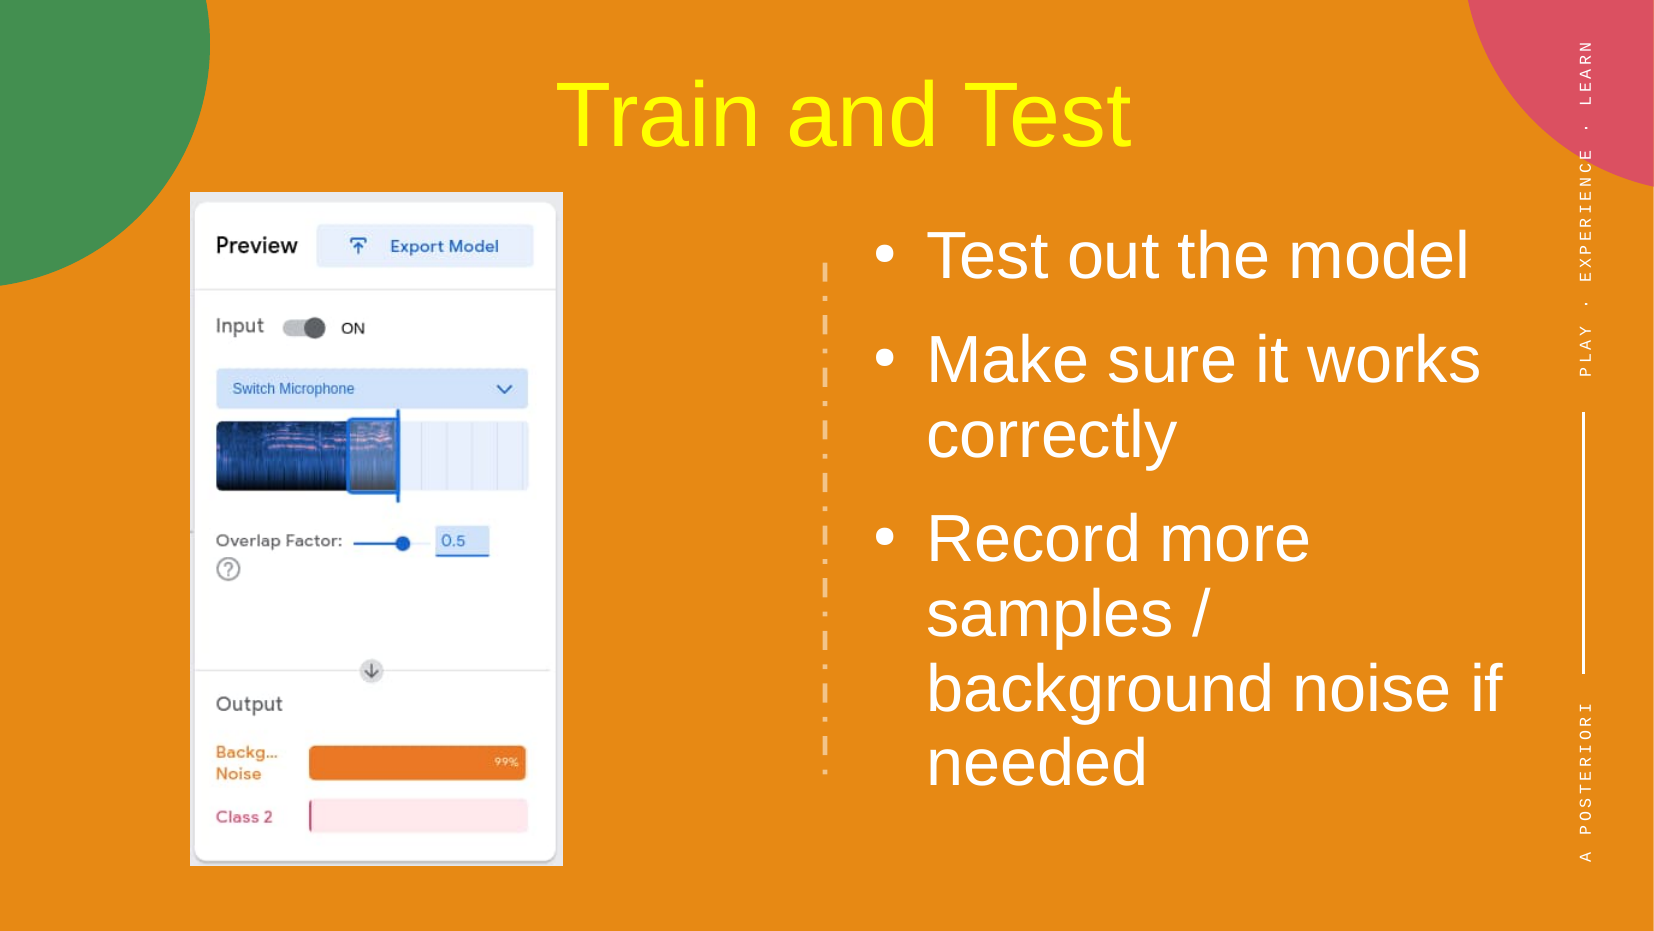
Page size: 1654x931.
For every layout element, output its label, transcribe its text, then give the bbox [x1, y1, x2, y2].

title Train and Test [187, 37, 1501, 193]
list Test out the model Make sure it works correctly Record more samples / background noise if needed [855, 217, 1544, 826]
picture [190, 192, 563, 866]
